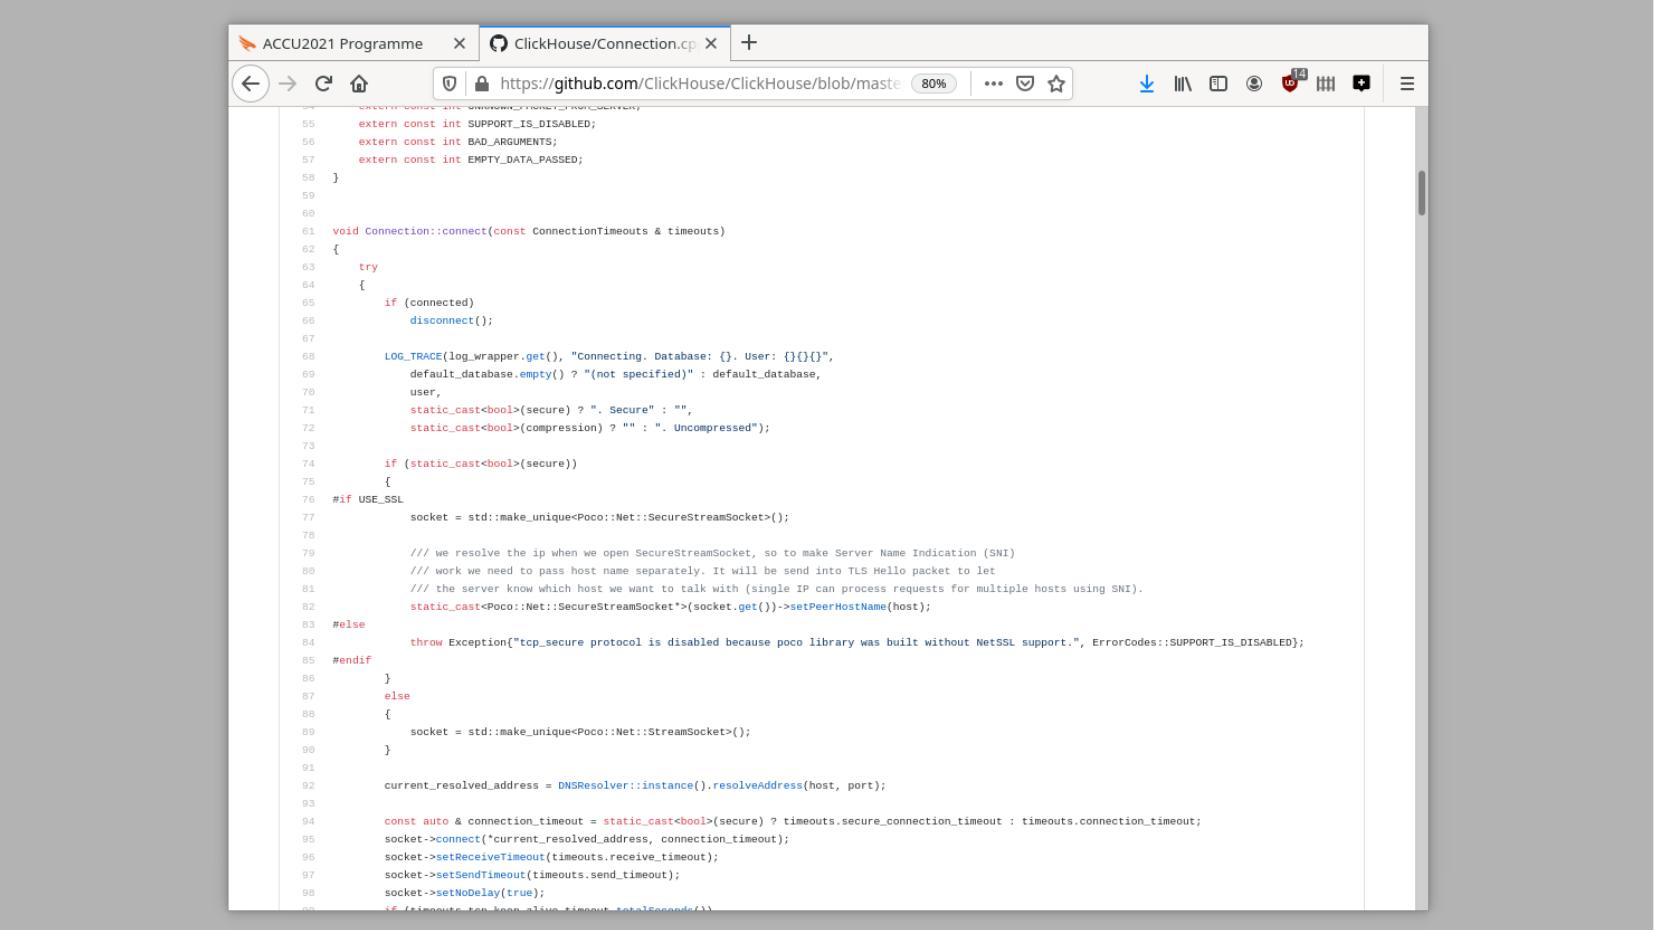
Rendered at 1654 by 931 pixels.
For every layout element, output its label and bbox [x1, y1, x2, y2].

picture [206, 2, 1451, 931]
